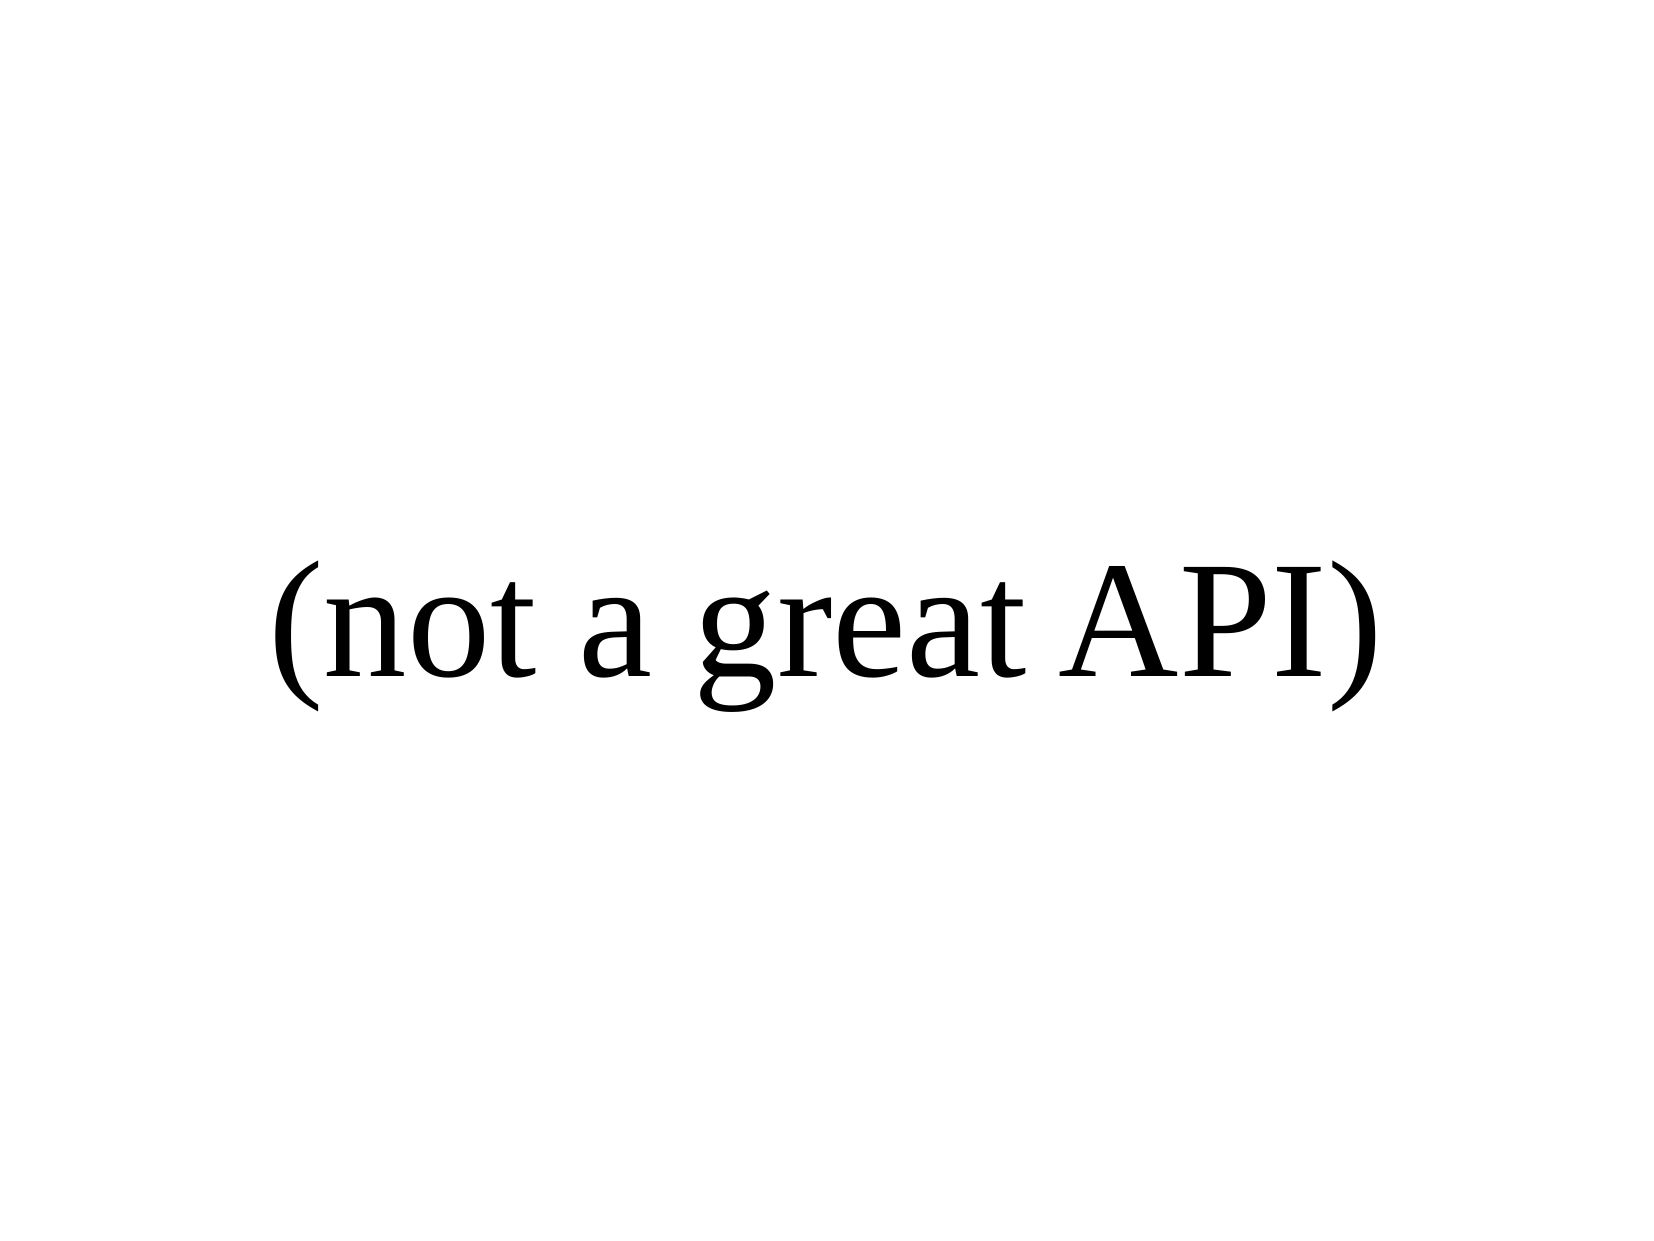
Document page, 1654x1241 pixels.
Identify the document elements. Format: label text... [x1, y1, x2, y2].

title (not a great API) [0, 516, 1654, 724]
